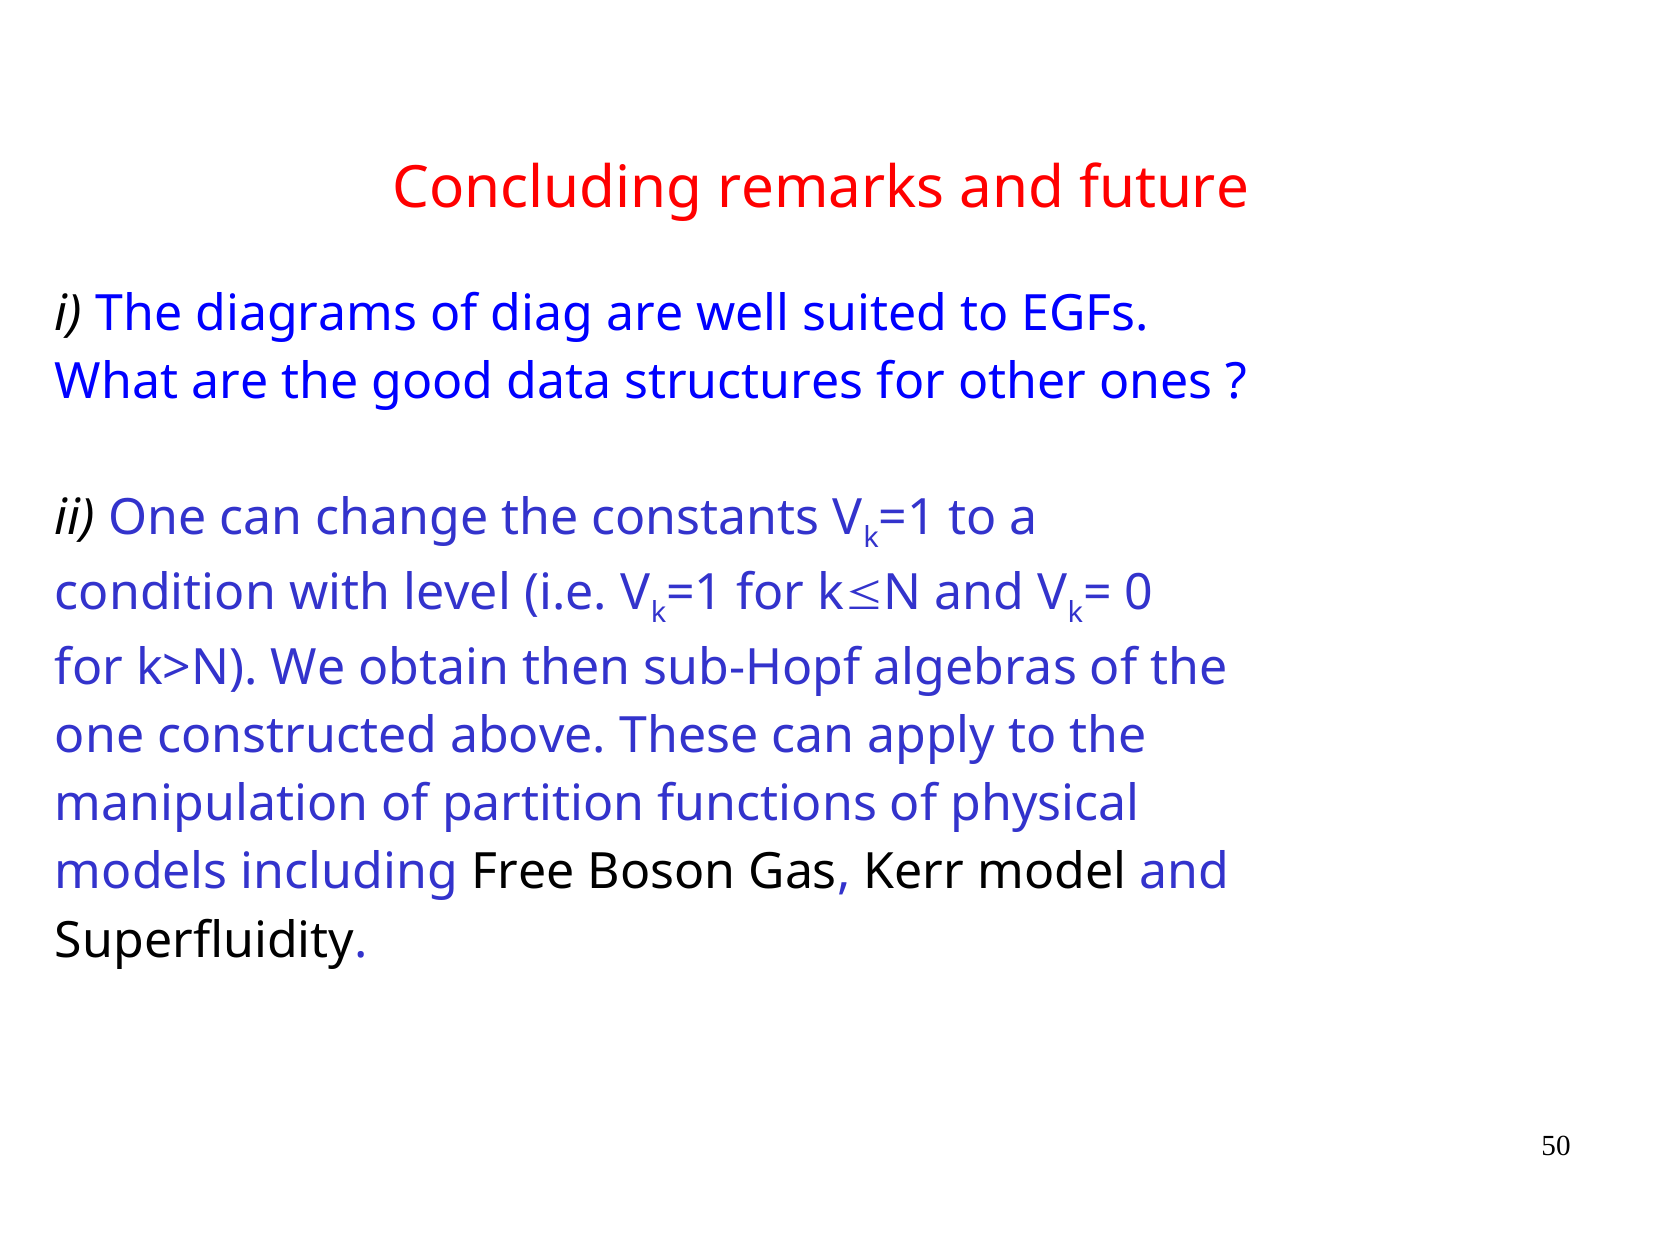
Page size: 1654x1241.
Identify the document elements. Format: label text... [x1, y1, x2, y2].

text_box Concluding remarks and future i) The diagrams of diag are well suited to EGFs. What are the good data structures for other ones ? ii) One can change the constants Vk=1 to a condition with level (i.e. Vk=1 for kN and Vk= 0 for k>N). We obtain then sub-Hopf algebras of the one constructed above. These can apply to the manipulation of partition functions of physical models including Free Boson Gas, Kerr model and Superfluidity. [55, 137, 1602, 1048]
